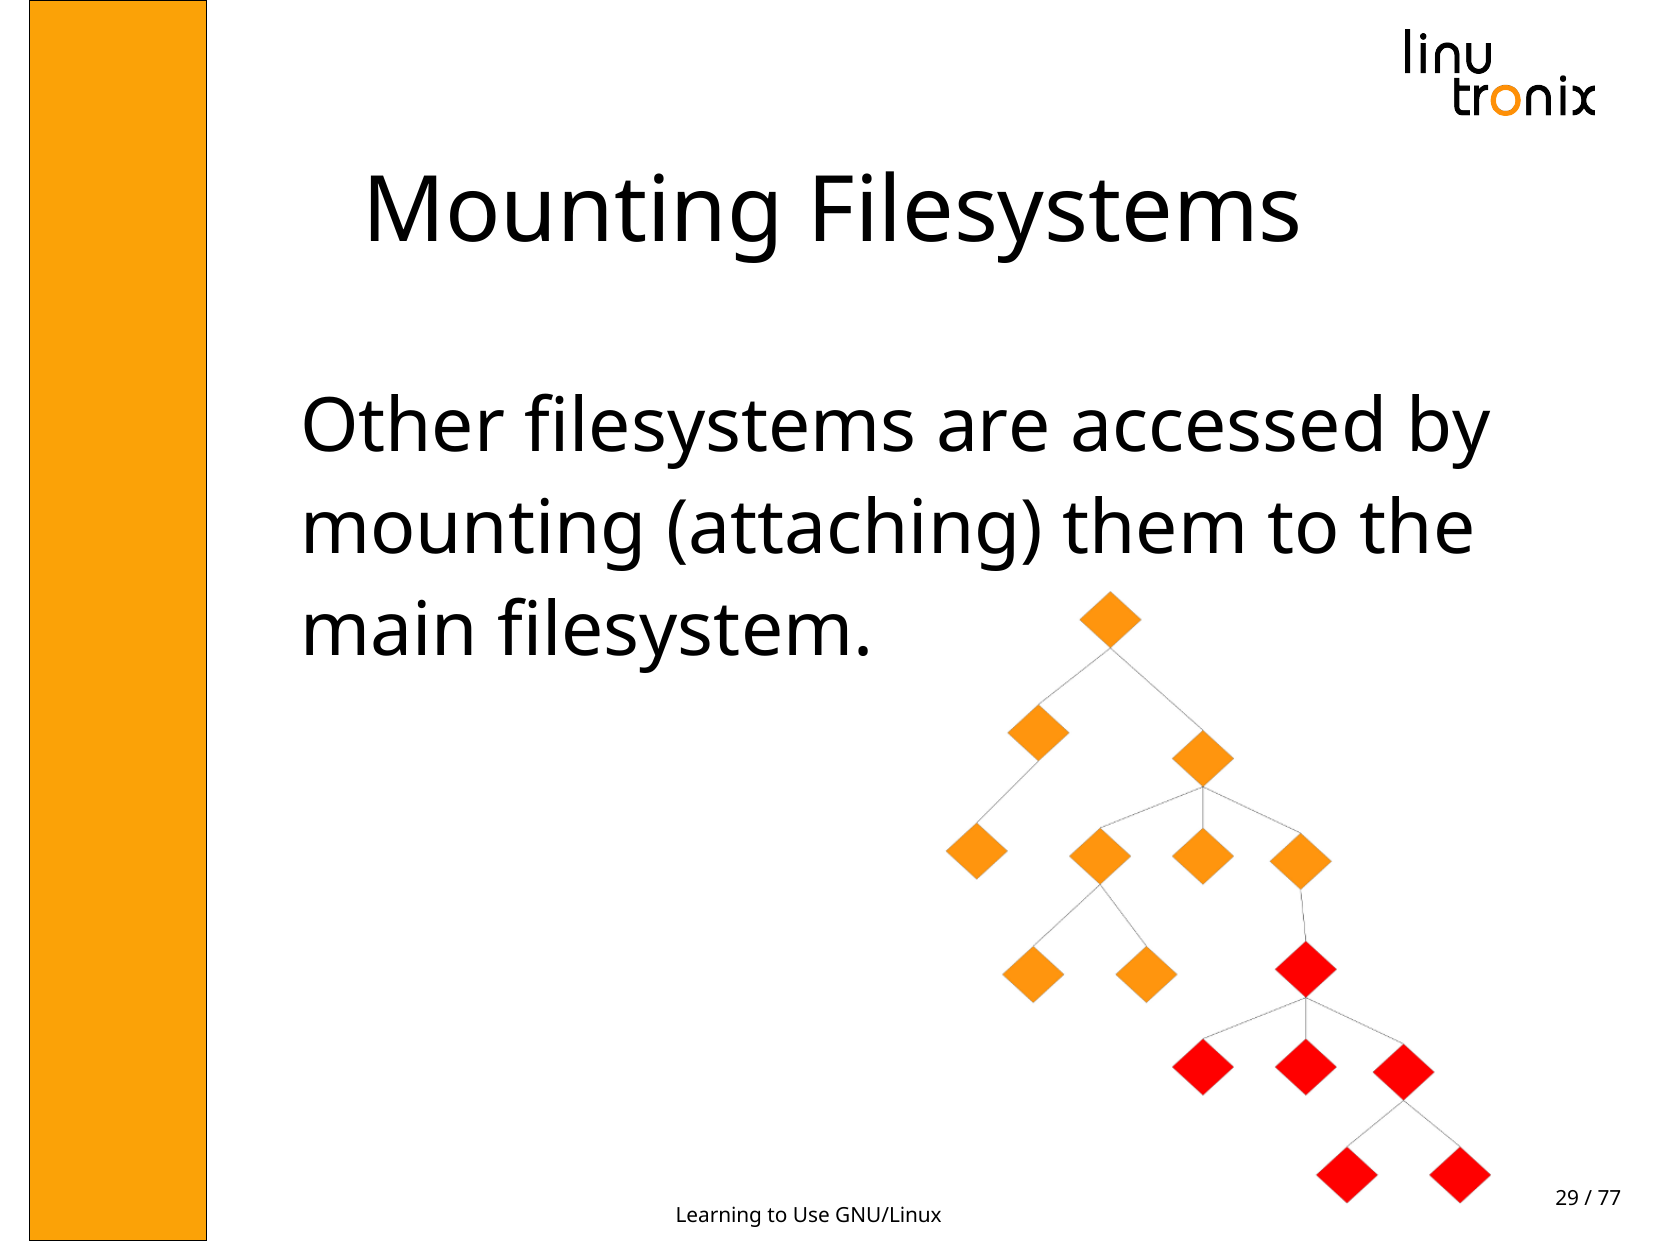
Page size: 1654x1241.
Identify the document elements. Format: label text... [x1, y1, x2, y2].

picture [944, 590, 1492, 1205]
picture [1405, 29, 1595, 116]
text_box Other filesystems are accessed by mounting (attaching) them to the main filesystem. [300, 370, 1593, 664]
text_box Mounting Filesystems [362, 143, 1355, 263]
